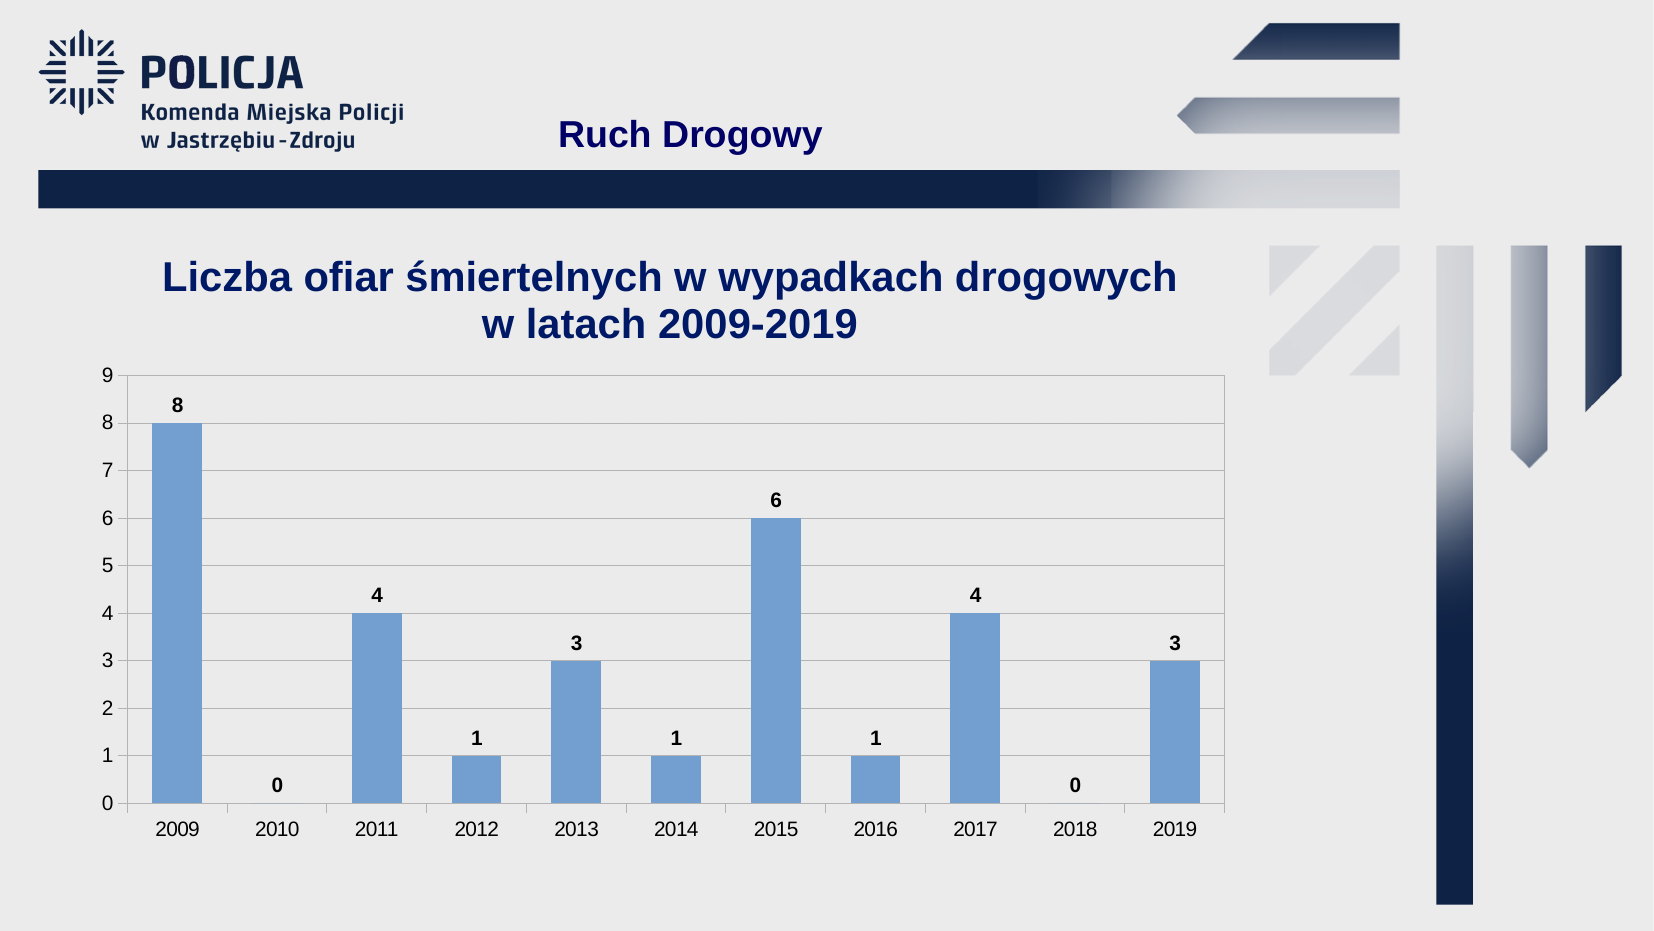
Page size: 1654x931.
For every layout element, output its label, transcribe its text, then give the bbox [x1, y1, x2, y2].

chart [71, 318, 1264, 875]
picture [0, 0, 1654, 931]
text_box Ruch Drogowy [543, 106, 838, 164]
text_box Liczba ofiar śmiertelnych w wypadkach drogowych w latach 2009-2019 [147, 246, 1193, 355]
